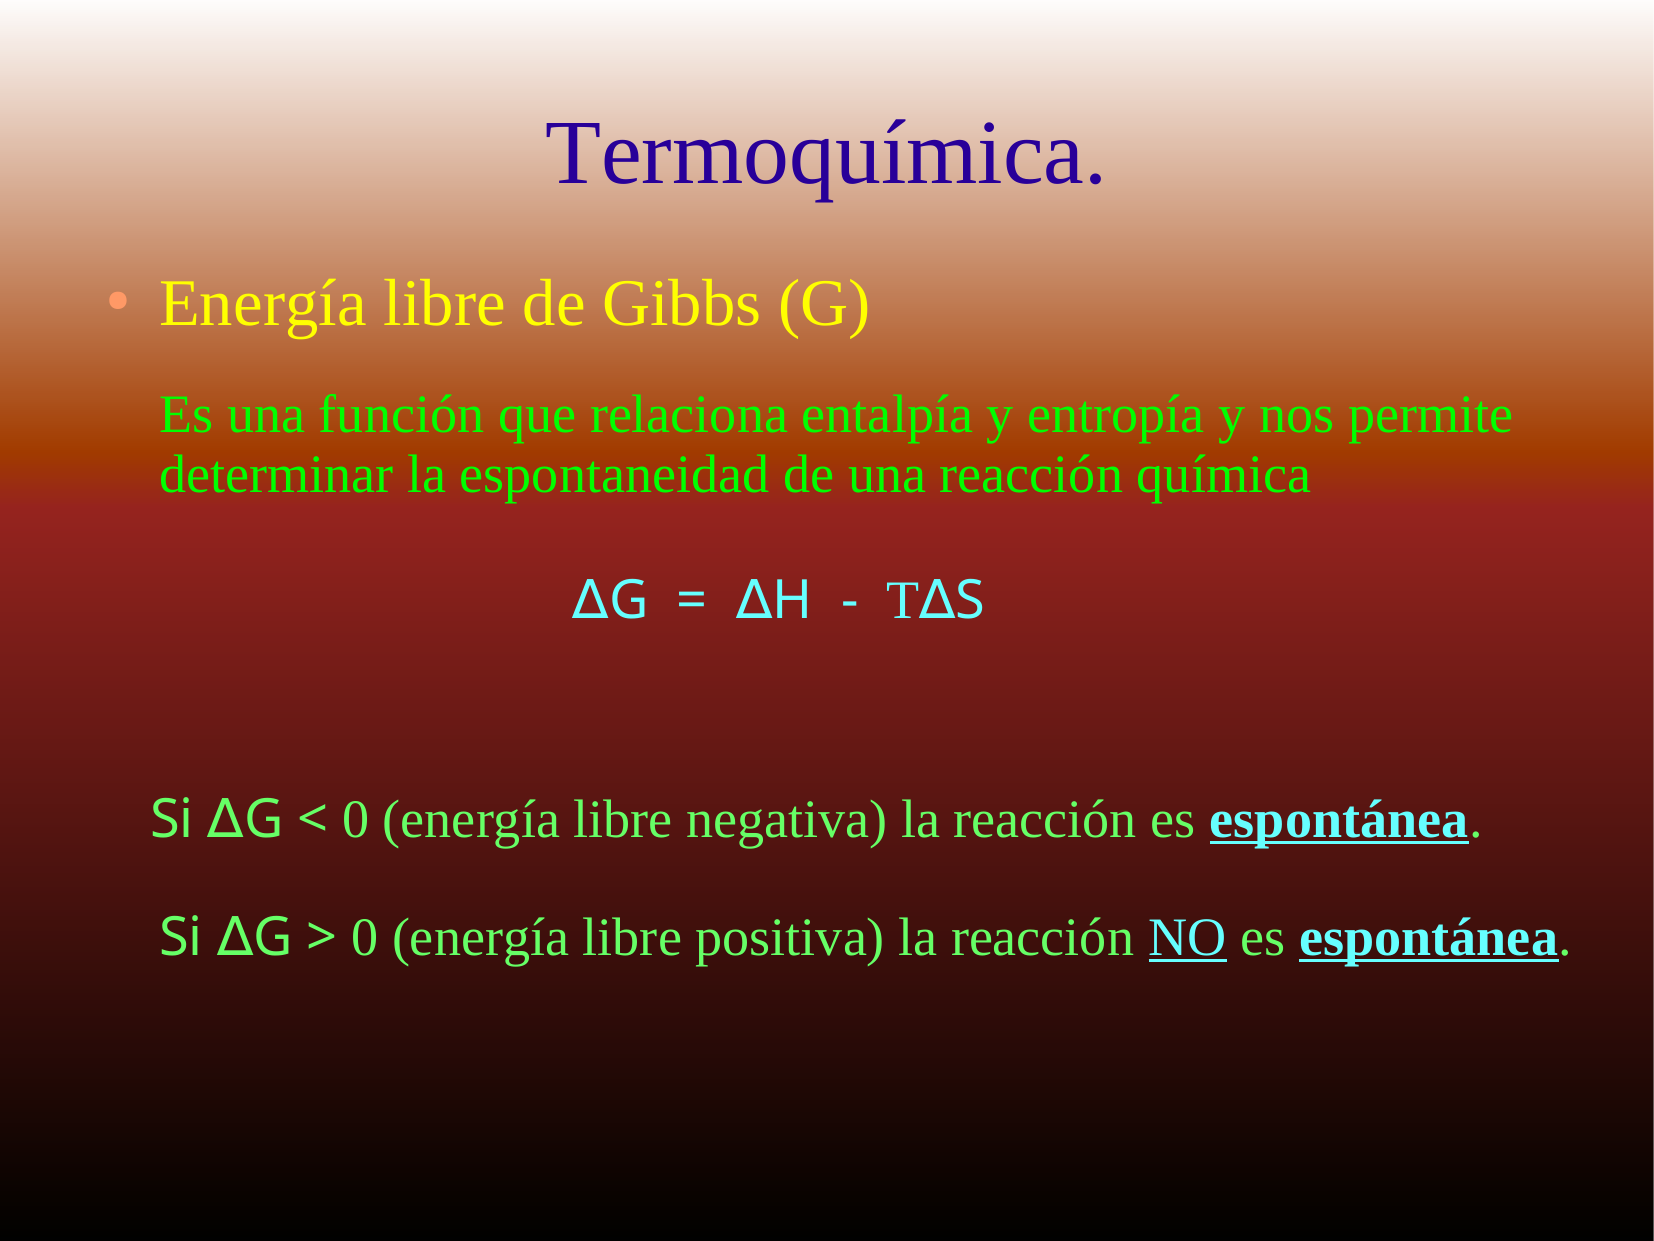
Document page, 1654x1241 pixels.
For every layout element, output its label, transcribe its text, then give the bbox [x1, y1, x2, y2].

list Energía libre de Gibbs (G) [88, 265, 1518, 383]
text_box Es una función que relaciona entalpía y entropía y nos permite determinar la espontaneidad de una reacción química [88, 383, 1595, 505]
picture [0, 0, 1654, 1241]
title Termoquímica. [82, 49, 1571, 257]
text_box Si ∆G > 0 (energía libre positiva) la reacción NO es espontánea. [88, 897, 1604, 1034]
text_box Si ∆G < 0 (energía libre negativa) la reacción es espontánea. [79, 779, 1595, 916]
text_box ∆G = ∆H - T∆S [501, 561, 1093, 644]
